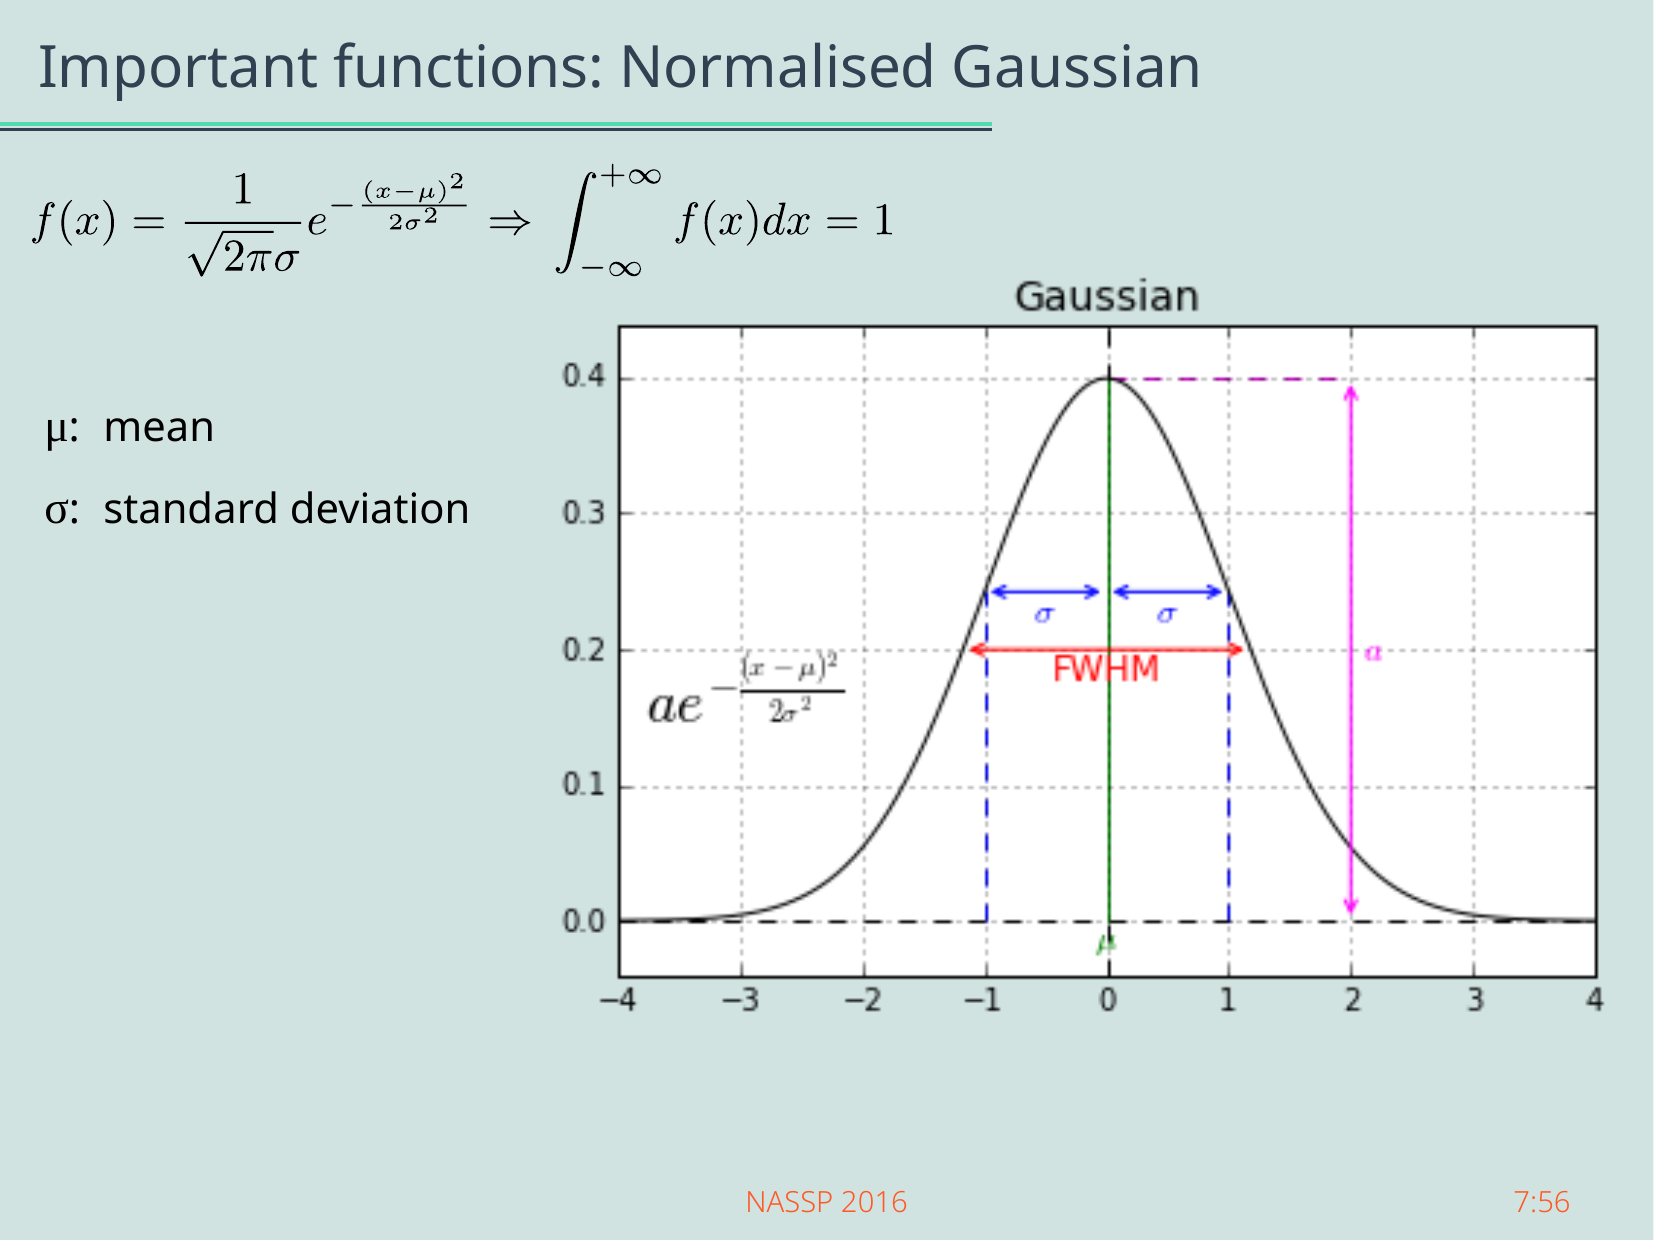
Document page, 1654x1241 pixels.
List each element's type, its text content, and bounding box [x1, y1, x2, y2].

picture [540, 259, 1625, 1038]
text_box [29, 163, 896, 280]
text_box μ: mean σ: standard deviation [29, 159, 1636, 1182]
text_box Important functions: Normalised Gaussian [23, 17, 1288, 103]
